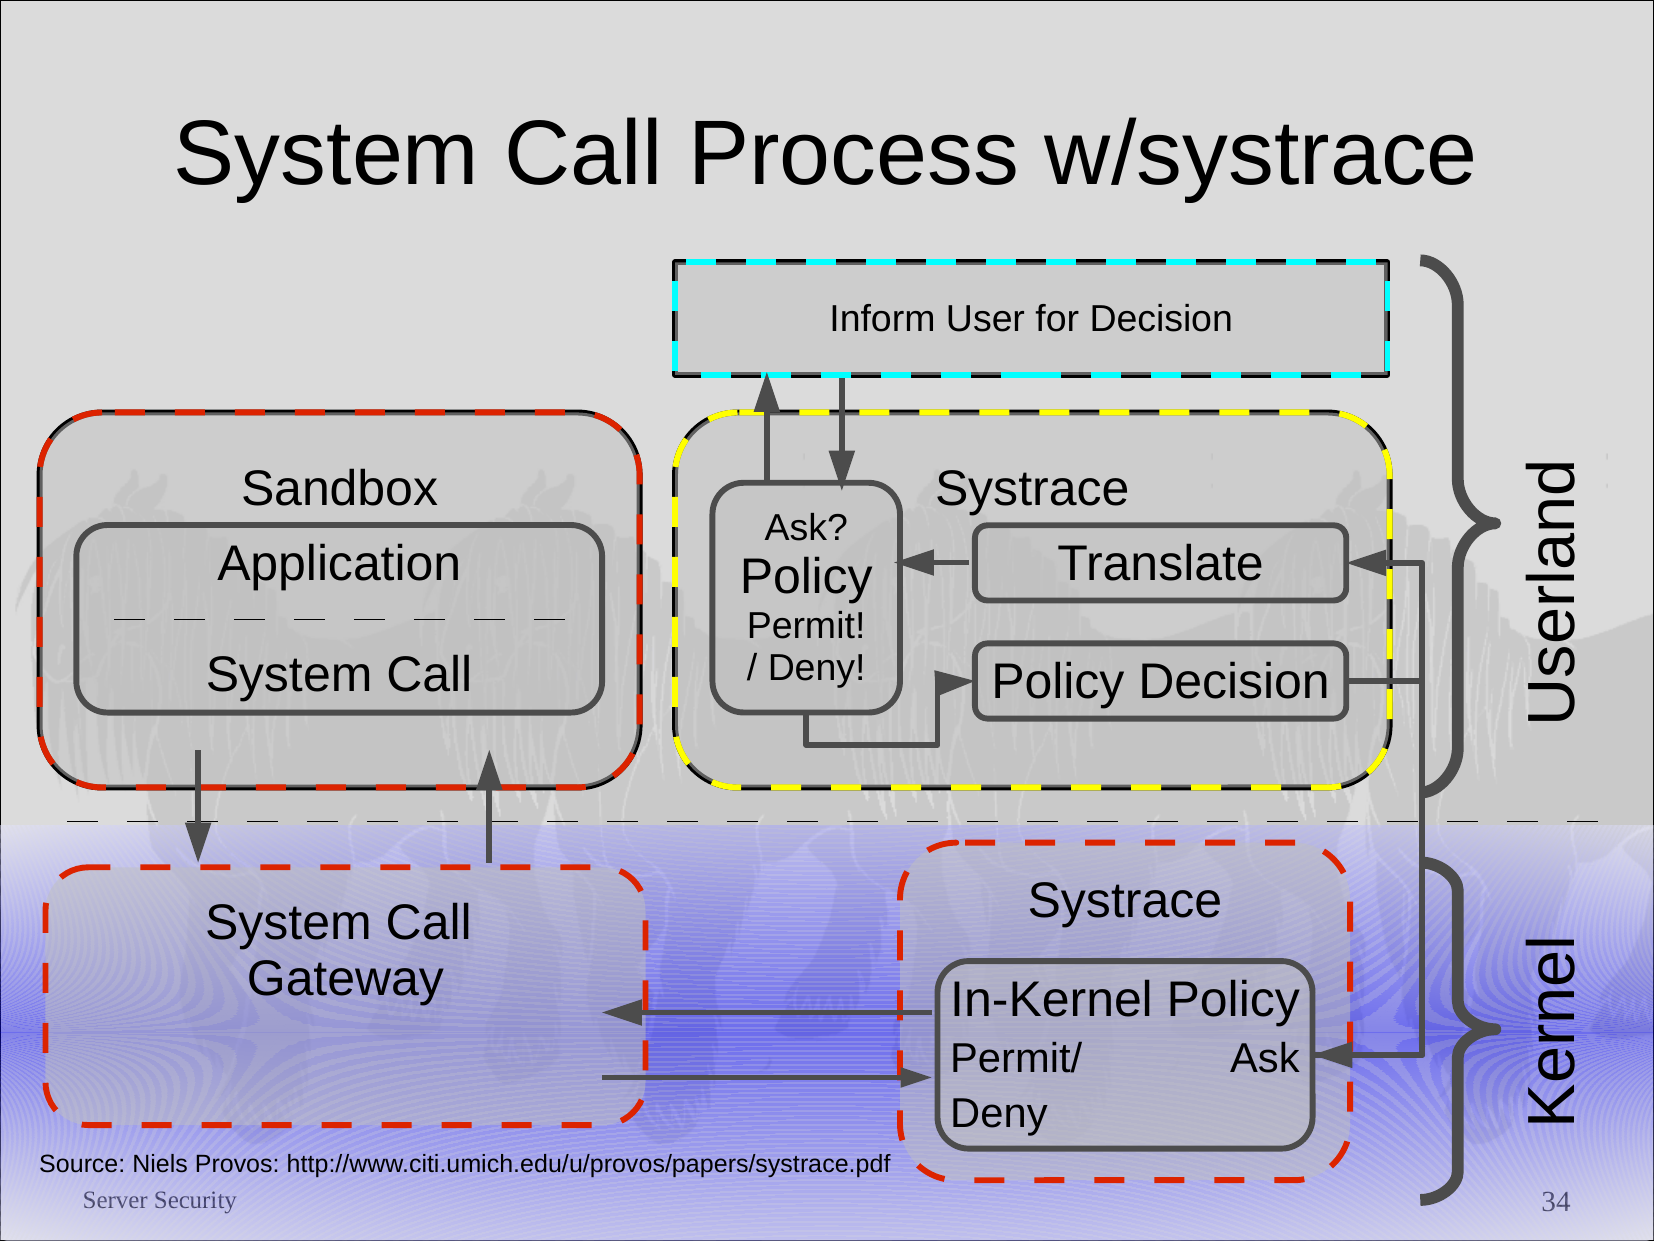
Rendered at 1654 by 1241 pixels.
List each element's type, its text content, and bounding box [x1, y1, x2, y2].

text_box Systrace [675, 412, 1390, 788]
text_box Systrace [900, 842, 1351, 1181]
text_box [646, 1015, 900, 1075]
text_box In-Kernel Policy Permit/ Ask Deny [937, 961, 1313, 1149]
text_box Systrace [770, 412, 839, 482]
text_box Translate [974, 525, 1347, 601]
text_box [0, 825, 1654, 1241]
text_box Ask? Policy Permit! / Deny! [712, 482, 901, 713]
text_box Application System Call [76, 525, 603, 713]
text_box System Call Gateway [45, 867, 646, 1126]
title System Call Process w/systrace [82, 49, 1571, 257]
text_box Source: Niels Provos: http://www.citi.umich.edu/u/provos/papers/systrace.pdf [21, 1149, 952, 1181]
text_box Policy Decision [974, 643, 1347, 719]
text_box Kernel [1506, 922, 1605, 1143]
text_box Userland [1506, 444, 1605, 742]
text_box Sandbox [39, 412, 640, 788]
text_box Inform User for Decision [675, 262, 1388, 375]
text_box Systrace [809, 412, 1390, 739]
